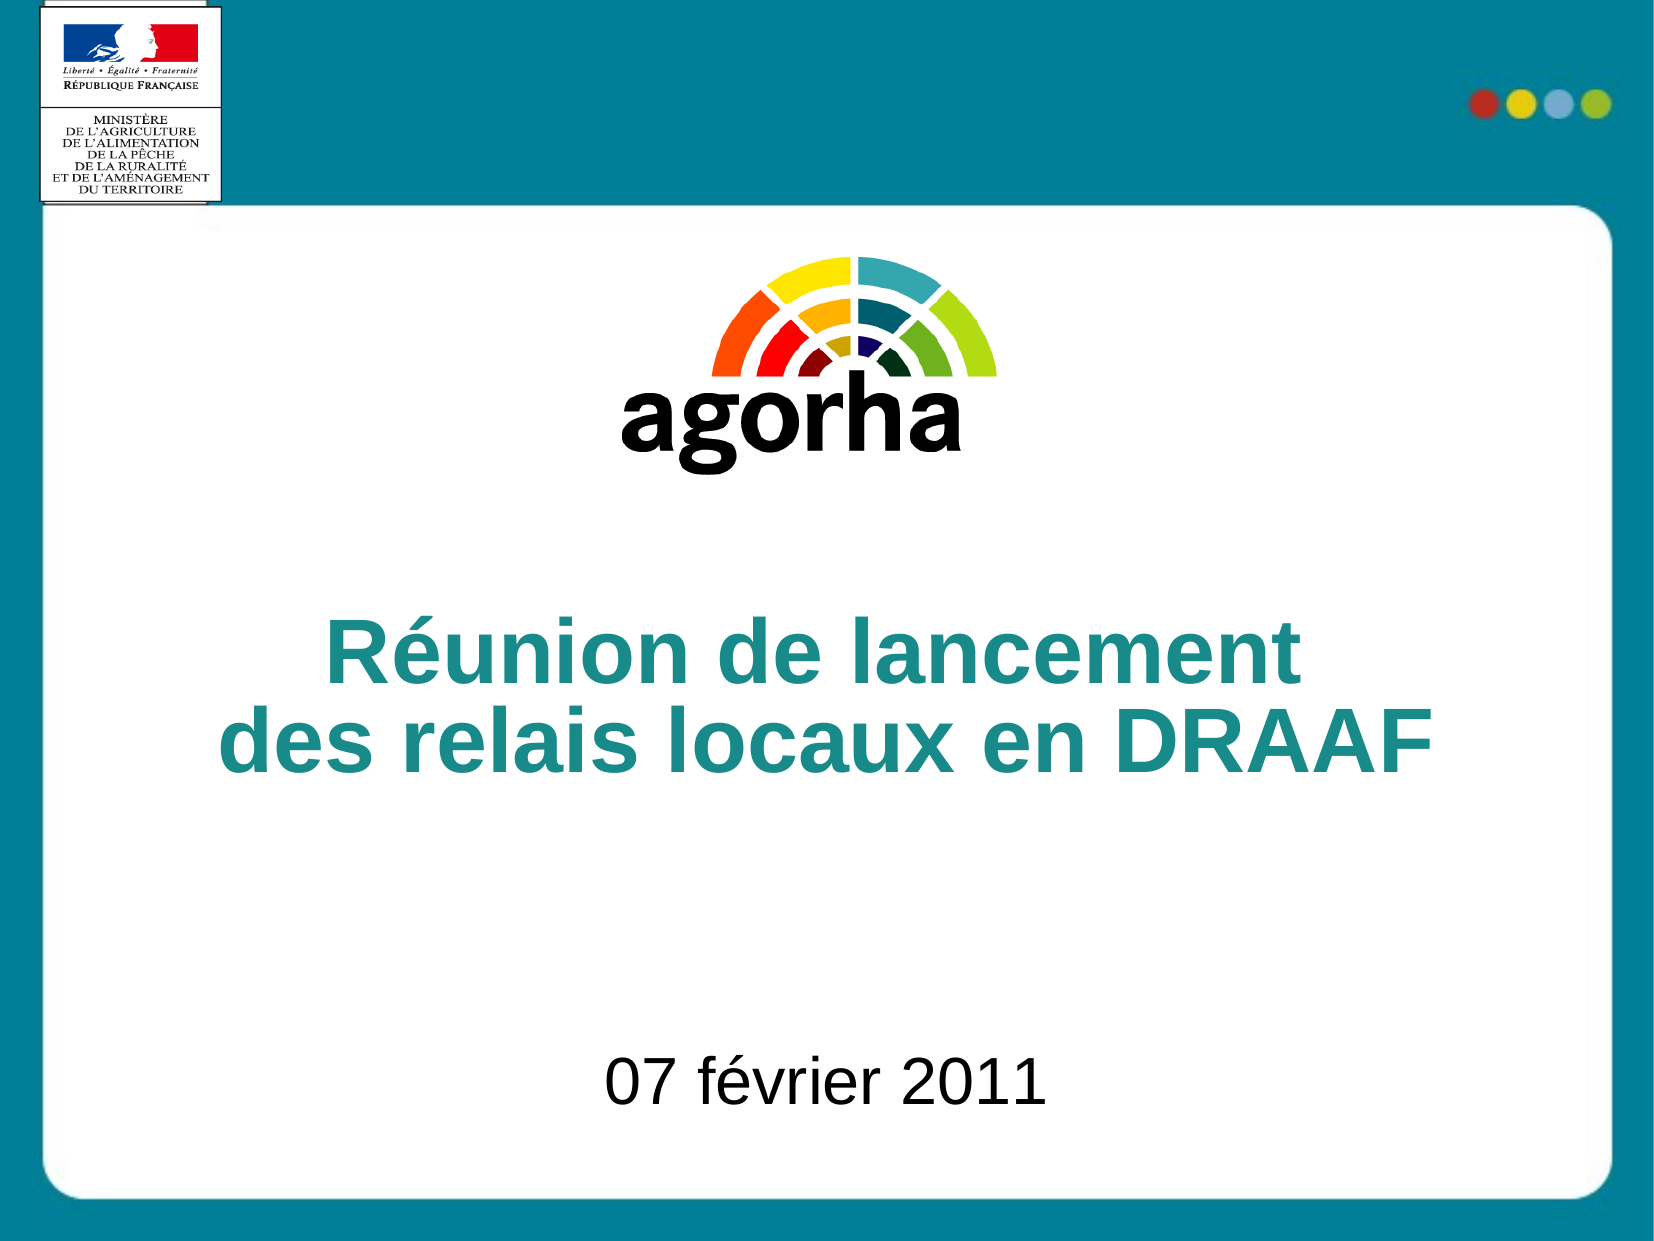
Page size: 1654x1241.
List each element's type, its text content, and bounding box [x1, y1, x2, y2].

subtitle Réunion de lancement des relais locaux en DRAAF 07 février 2011 [59, 0, 1595, 1124]
picture [0, 0, 1654, 1241]
picture [622, 257, 997, 475]
picture [1595, 72, 1603, 77]
